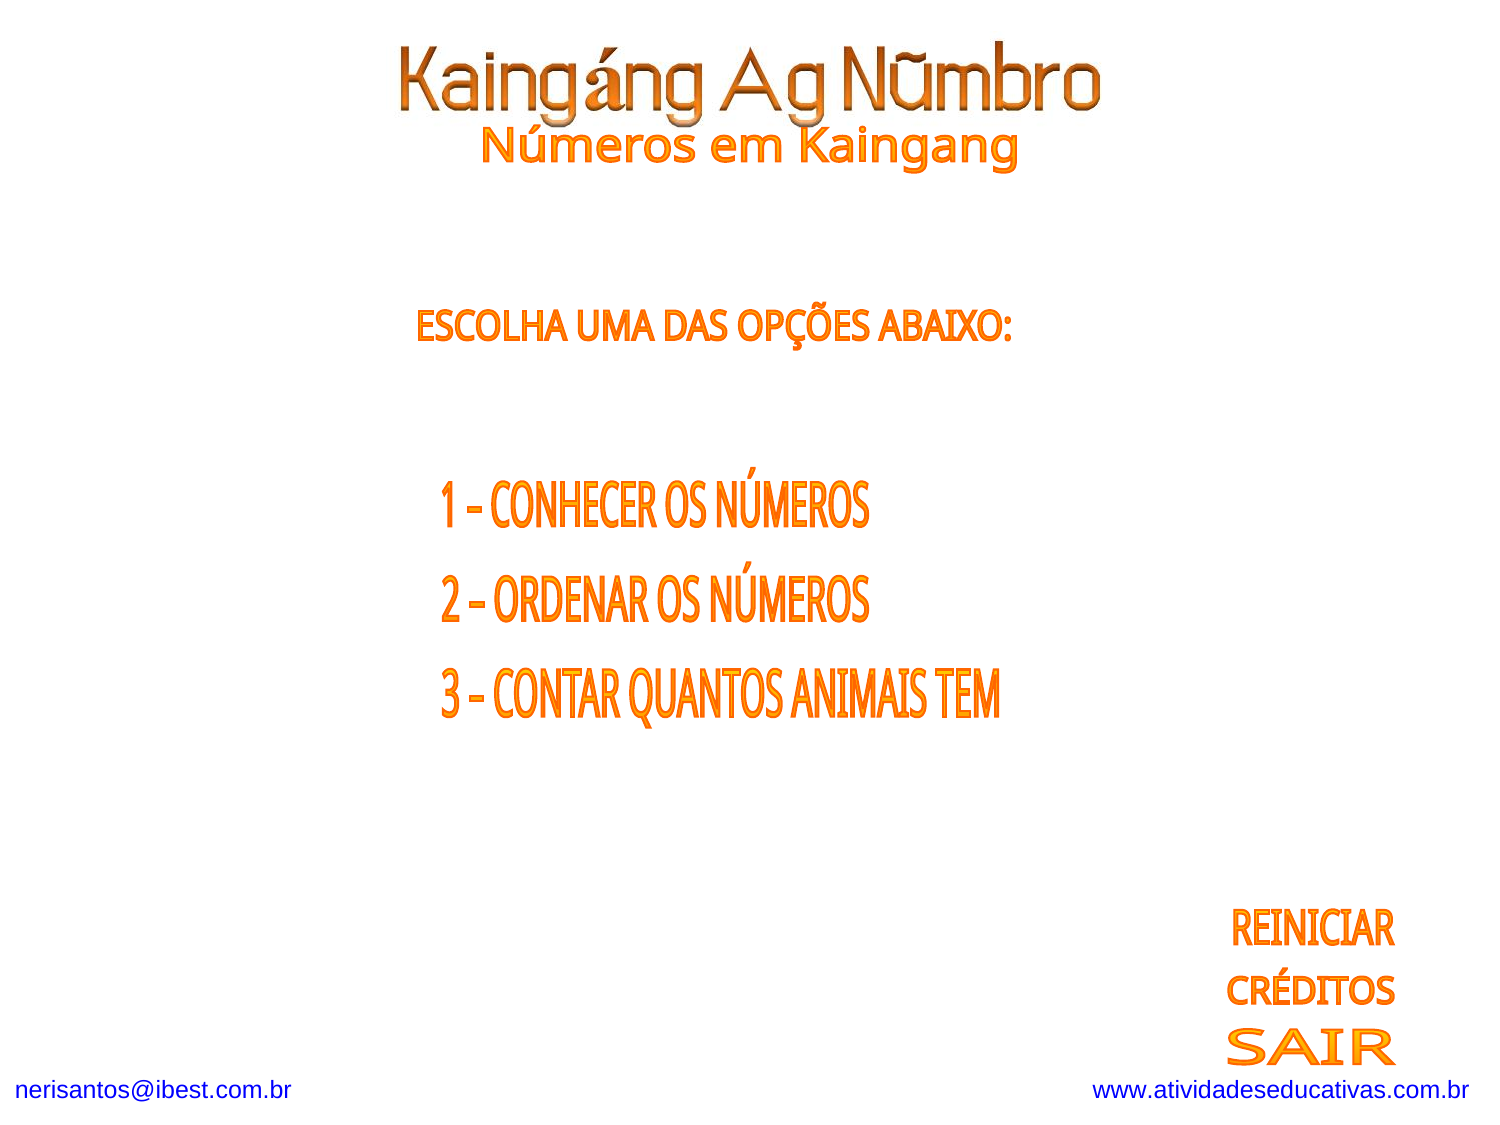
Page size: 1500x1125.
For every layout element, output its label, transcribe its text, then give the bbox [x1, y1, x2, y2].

text_box 1 – CONHECER OS NÚMEROS [690, 481, 706, 527]
text_box 3 – CONTAR QUANTOS ANIMAIS TEM [911, 668, 926, 718]
text_box 1 – CONHECER OS NÚMEROS [666, 481, 688, 527]
text_box 3 – CONTAR QUANTOS ANIMAIS TEM [656, 669, 675, 718]
text_box 3 – CONTAR QUANTOS ANIMAIS TEM [741, 668, 764, 718]
text_box CRÉDITOS [1329, 976, 1349, 1004]
text_box REINICIAR [1234, 909, 1252, 945]
text_box 2 – ORDENAR OS NÚMEROS [584, 576, 604, 621]
text_box 1 – CONHECER OS NÚMEROS [601, 481, 619, 527]
text_box REINICIAR [1285, 909, 1305, 945]
text_box 1 – CONHECER OS NÚMEROS [793, 482, 806, 527]
text_box ESCOLHA UMA DAS OPÇÕES ABAIXO: [666, 310, 686, 340]
text_box 3 – CONTAR QUANTOS ANIMAIS TEM [722, 669, 741, 717]
text_box ESCOLHA UMA DAS OPÇÕES ABAIXO: [687, 310, 727, 341]
text_box 3 – CONTAR QUANTOS ANIMAIS TEM [877, 669, 909, 717]
text_box 3 – CONTAR QUANTOS ANIMAIS TEM [578, 669, 600, 717]
text_box 1 – CONHECER OS NÚMEROS [537, 482, 556, 527]
text_box ESCOLHA UMA DAS OPÇÕES ABAIXO: [879, 310, 901, 340]
text_box 1 – CONHECER OS NÚMEROS [853, 481, 869, 527]
text_box ESCOLHA UMA DAS OPÇÕES ABAIXO: [476, 310, 500, 341]
text_box ESCOLHA UMA DAS OPÇÕES ABAIXO: [631, 310, 654, 340]
text_box 2 – ORDENAR OS NÚMEROS [853, 575, 869, 622]
text_box 1 – CONHECER OS NÚMEROS [764, 482, 788, 527]
text_box ESCOLHA UMA DAS OPÇÕES ABAIXO: [786, 310, 806, 350]
text_box 3 – CONTAR QUANTOS ANIMAIS TEM [815, 669, 835, 717]
text_box 3 – CONTAR QUANTOS ANIMAIS TEM [956, 669, 970, 717]
text_box SAIR [1322, 1029, 1343, 1065]
text_box ESCOLHA UMA DAS OPÇÕES ABAIXO: [604, 310, 629, 340]
text_box REINICIAR [1376, 909, 1394, 945]
text_box 1 – CONHECER OS NÚMEROS [561, 482, 579, 527]
text_box ESCOLHA UMA DAS OPÇÕES ABAIXO: [923, 310, 956, 340]
text_box SAIR [1353, 1029, 1394, 1065]
text_box 2 – ORDENAR OS NÚMEROS [736, 576, 755, 622]
text_box 1 – CONHECER OS NÚMEROS [639, 482, 656, 527]
text_box REINICIAR [1341, 909, 1374, 945]
text_box 1 – CONHECER OS NÚMEROS [584, 482, 598, 527]
text_box ESCOLHA UMA DAS OPÇÕES ABAIXO: [455, 310, 475, 341]
text_box 3 – CONTAR QUANTOS ANIMAIS TEM [851, 669, 875, 717]
text_box CRÉDITOS [1252, 977, 1271, 1004]
text_box 2 – ORDENAR OS NÚMEROS [760, 576, 785, 621]
text_box 3 – CONTAR QUANTOS ANIMAIS TEM [791, 669, 813, 717]
text_box ESCOLHA UMA DAS OPÇÕES ABAIXO: [957, 310, 977, 340]
text_box 1 – CONHECER OS NÚMEROS [829, 481, 851, 527]
text_box CRÉDITOS [1274, 977, 1289, 1004]
text_box 1 – CONHECER OS NÚMEROS [717, 482, 736, 527]
text_box 3 – CONTAR QUANTOS ANIMAIS TEM [677, 669, 698, 717]
text_box 3 – CONTAR QUANTOS ANIMAIS TEM [935, 669, 954, 717]
text_box 3 – CONTAR QUANTOS ANIMAIS TEM [974, 669, 999, 717]
text_box 3 – CONTAR QUANTOS ANIMAIS TEM [541, 669, 560, 717]
text_box 2 – ORDENAR OS NÚMEROS [606, 576, 628, 621]
text_box CRÉDITOS [1377, 976, 1394, 1004]
text_box 2 – ORDENAR OS NÚMEROS [495, 575, 518, 622]
text_box 2 – ORDENAR OS NÚMEROS [566, 576, 580, 621]
text_box CRÉDITOS [1318, 977, 1328, 1004]
text_box 2 – ORDENAR OS NÚMEROS [442, 576, 459, 621]
text_box REINICIAR [1321, 909, 1340, 945]
text_box SAIR [1228, 1029, 1265, 1065]
text_box REINICIAR [1255, 909, 1269, 945]
picture [386, 31, 1114, 135]
text_box 2 – ORDENAR OS NÚMEROS [630, 576, 648, 621]
text_box 2 – ORDENAR OS NÚMEROS [683, 575, 699, 622]
text_box SAIR [1268, 1029, 1319, 1065]
text_box 2 – ORDENAR OS NÚMEROS [790, 576, 804, 621]
text_box ESCOLHA UMA DAS OPÇÕES ABAIXO: [522, 310, 542, 340]
text_box 3 – CONTAR QUANTOS ANIMAIS TEM [442, 668, 459, 718]
text_box REINICIAR [1272, 909, 1281, 945]
text_box ESCOLHA UMA DAS OPÇÕES ABAIXO: [807, 310, 831, 341]
text_box 3 – CONTAR QUANTOS ANIMAIS TEM [495, 668, 513, 718]
text_box 3 – CONTAR QUANTOS ANIMAIS TEM [602, 669, 620, 717]
text_box 3 – CONTAR QUANTOS ANIMAIS TEM [563, 669, 581, 717]
text_box REINICIAR [1309, 909, 1318, 945]
text_box 1 – CONHECER OS NÚMEROS [741, 482, 759, 527]
text_box ESCOLHA UMA DAS OPÇÕES ABAIXO: [578, 310, 598, 341]
text_box CRÉDITOS [1294, 977, 1315, 1004]
text_box 2 – ORDENAR OS NÚMEROS [658, 575, 681, 622]
text_box CRÉDITOS [1228, 976, 1248, 1004]
text_box ESCOLHA UMA DAS OPÇÕES ABAIXO: [739, 310, 762, 341]
text_box 2 – ORDENAR OS NÚMEROS [711, 576, 731, 621]
text_box 2 – ORDENAR OS NÚMEROS [828, 575, 850, 622]
text_box CRÉDITOS [1350, 976, 1374, 1004]
text_box 2 – ORDENAR OS NÚMEROS [542, 576, 562, 621]
text_box 1 – CONHECER OS NÚMEROS [811, 482, 828, 527]
text_box ESCOLHA UMA DAS OPÇÕES ABAIXO: [978, 310, 1002, 341]
text_box 1 – CONHECER OS NÚMEROS [622, 482, 635, 527]
text_box 3 – CONTAR QUANTOS ANIMAIS TEM [630, 668, 652, 728]
text_box 2 – ORDENAR OS NÚMEROS [808, 576, 826, 621]
text_box 1 – CONHECER OS NÚMEROS [511, 481, 533, 527]
text_box 2 – ORDENAR OS NÚMEROS [522, 576, 539, 621]
text_box ESCOLHA UMA DAS OPÇÕES ABAIXO: [544, 310, 567, 340]
text_box 3 – CONTAR QUANTOS ANIMAIS TEM [701, 669, 720, 717]
text_box 3 – CONTAR QUANTOS ANIMAIS TEM [515, 668, 537, 718]
text_box 1 – CONHECER OS NÚMEROS [492, 481, 510, 527]
text_box 3 – CONTAR QUANTOS ANIMAIS TEM [767, 668, 782, 718]
